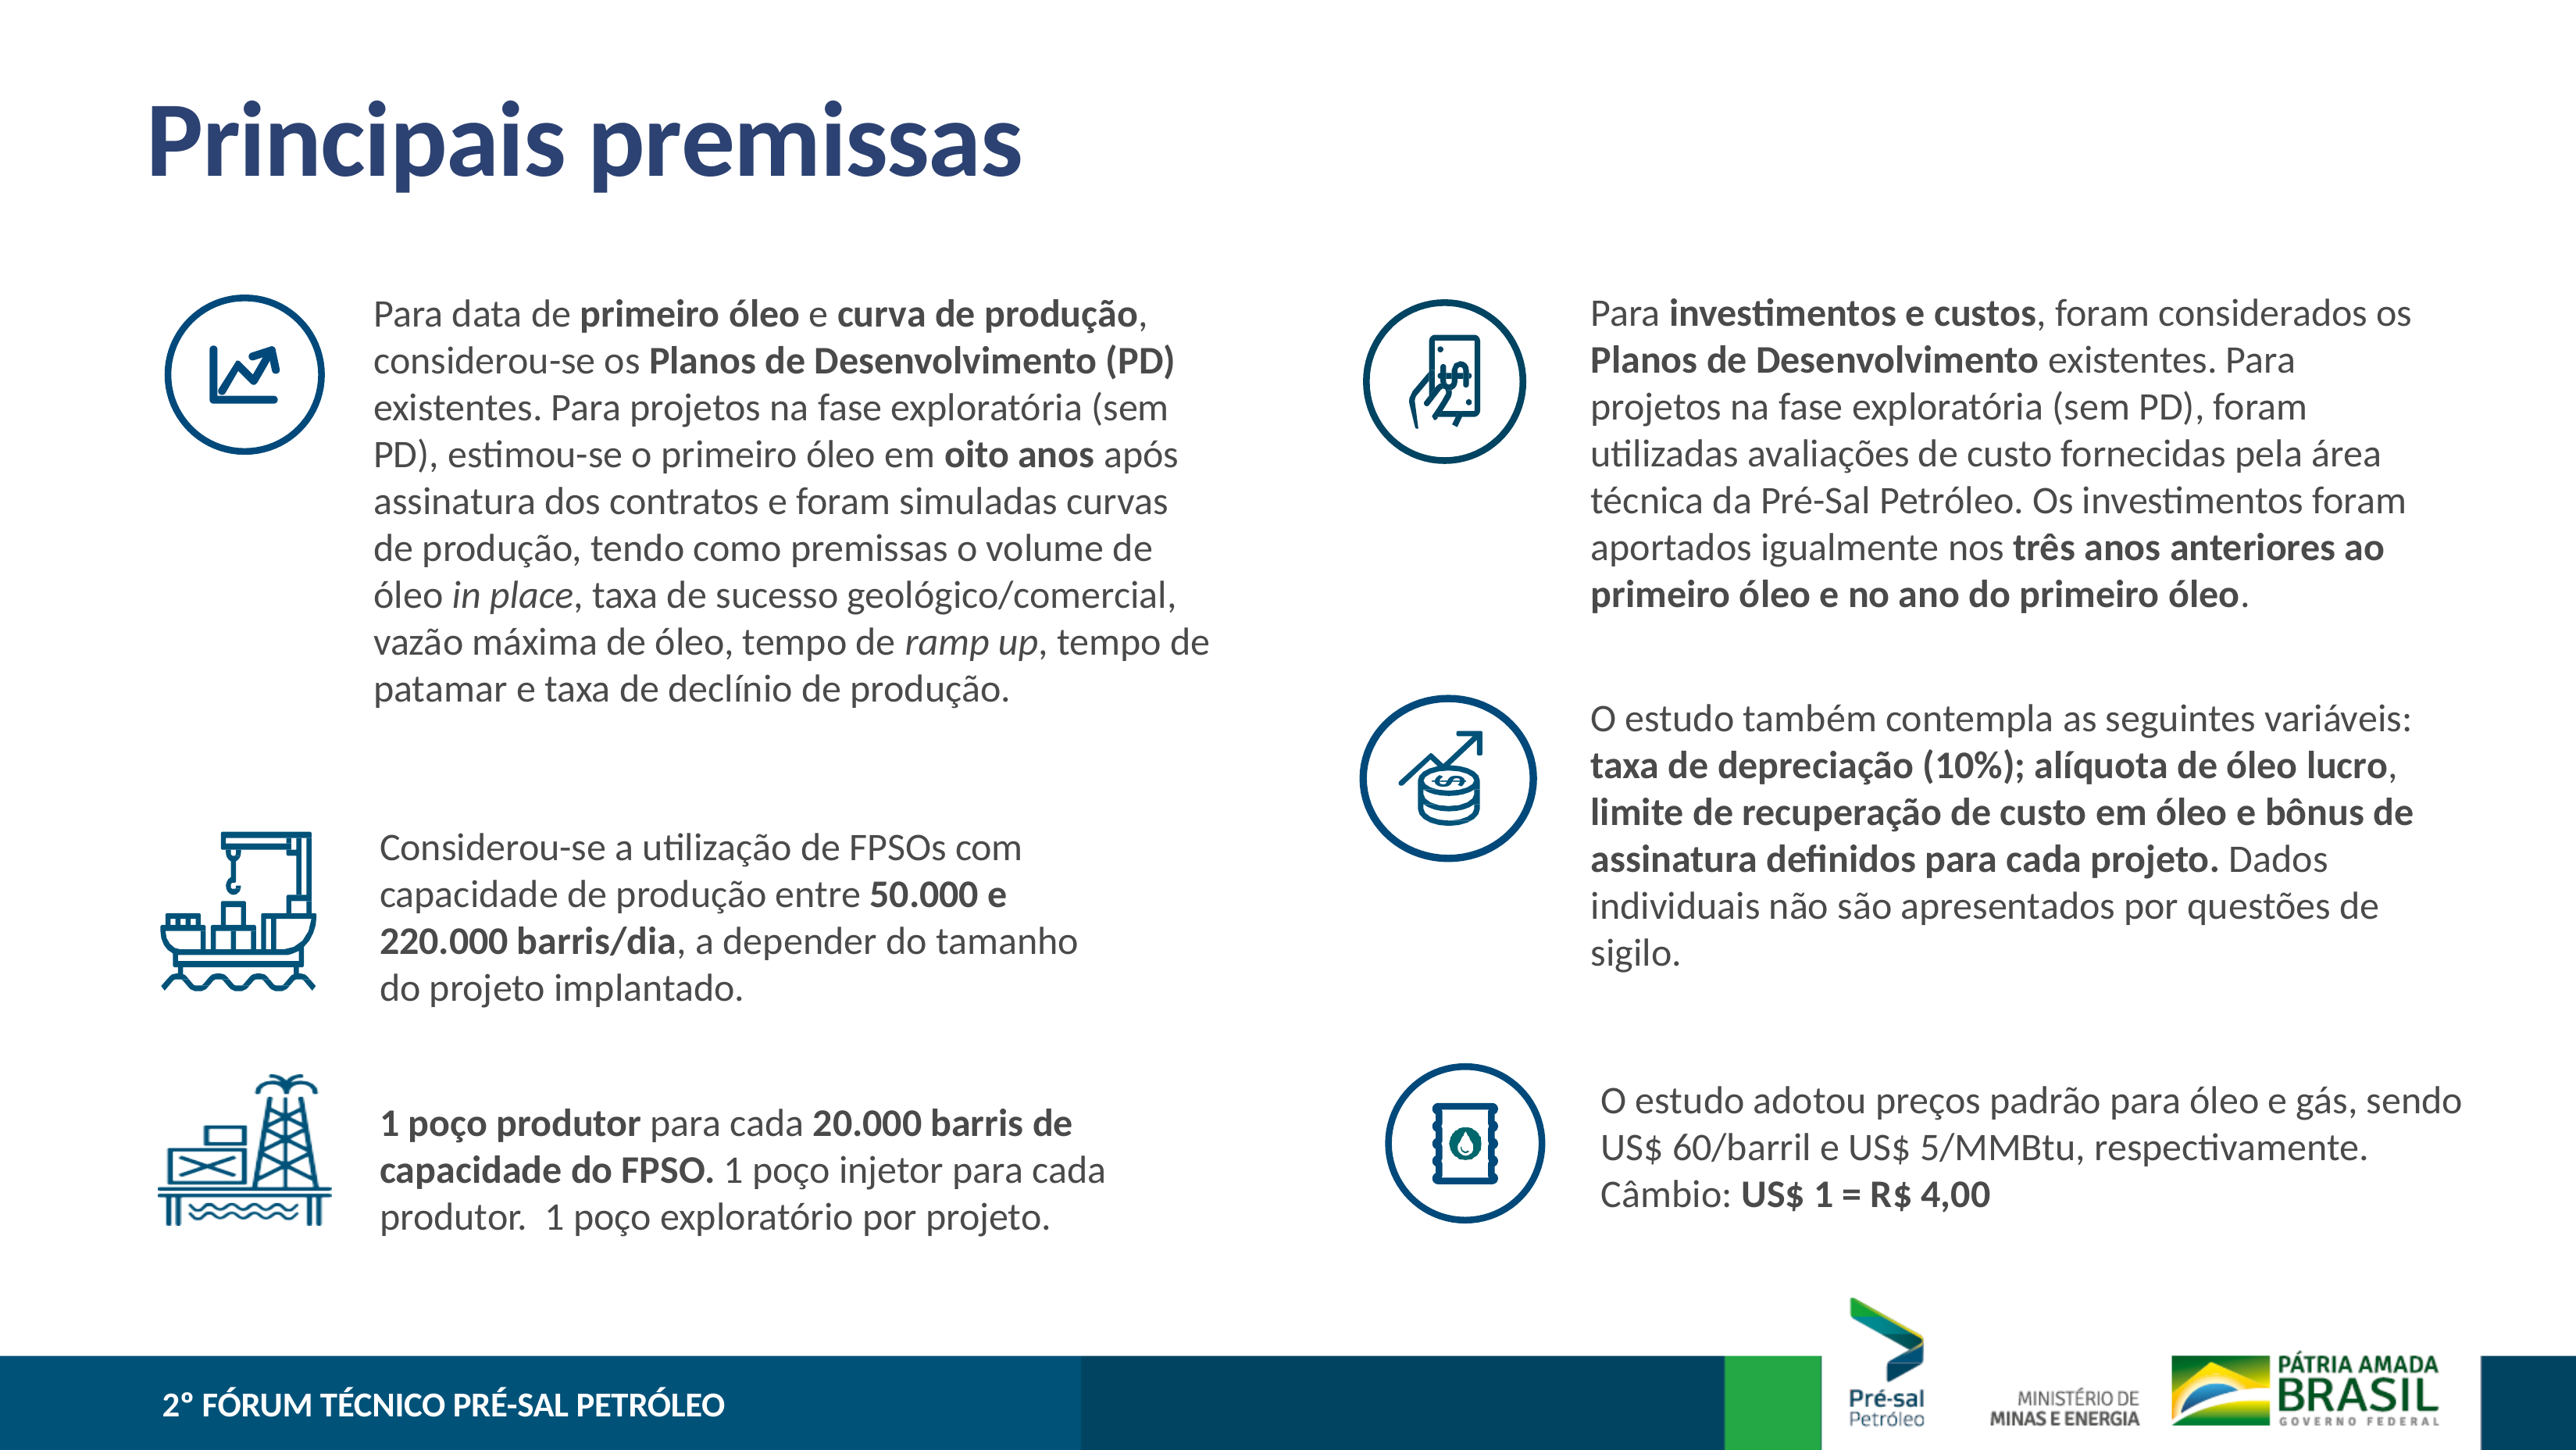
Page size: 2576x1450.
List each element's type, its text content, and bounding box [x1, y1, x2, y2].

text_box [1367, 702, 1529, 855]
text_box [1392, 1070, 1538, 1216]
text_box [1370, 306, 1519, 457]
title Principais premissas [134, 45, 1749, 243]
text_box Para data de primeiro óleo e curva de produção, considerou-se os Planos de Desenvolvimento (PD) existentes. Para projetos na fase exploratória (sem PD), estimou-se o primeiro óleo em oito anos após assinatura dos contratos e foram simuladas curvas de produção, tendo como premissas o volume de óleo in place, taxa de sucesso geológico/comercial, vazão máxima de óleo, tempo de ramp up, tempo de patamar e taxa de declínio de produção. [362, 282, 1229, 762]
text_box 2º FÓRUM TÉCNICO PRÉ-SAL PETRÓLEO [160, 1388, 888, 1424]
text_box [172, 302, 318, 448]
text_box 1 poço produtor para cada 20.000 barris de capacidade do FPSO. 1 poço injetor para cada produtor. 1 poço exploratório por projeto. [368, 1091, 1160, 1244]
text_box [160, 831, 317, 991]
text_box Considerou-se a utilização de FPSOs com capacidade de produção entre 50.000 e 220.000 barris/dia, a depender do tamanho do projeto implantado. [368, 816, 1120, 1015]
text_box O estudo também contempla as seguintes variáveis: taxa de depreciação (10%); alíquota de óleo lucro, limite de recuperação de custo em óleo e bônus de assinatura definidos para cada projeto. Dados individuais não são apresentados por questões de sigilo. [1579, 687, 2465, 1027]
text_box [158, 1075, 332, 1226]
text_box O estudo adotou preços padrão para óleo e gás, sendo US$ 60/barril e US$ 5/MMBtu, respectivamente. Câmbio: US$ 1 = R$ 4,00 [1589, 1069, 2512, 1268]
text_box Para investimentos e custos, foram considerados os Planos de Desenvolvimento existentes. Para projetos na fase exploratória (sem PD), foram utilizadas avaliações de custo fornecidas pela área técnica da Pré-Sal Petróleo. Os investimentos foram aportados igualmente nos três anos anteriores ao primeiro óleo e no ano do primeiro óleo. [1579, 281, 2446, 687]
